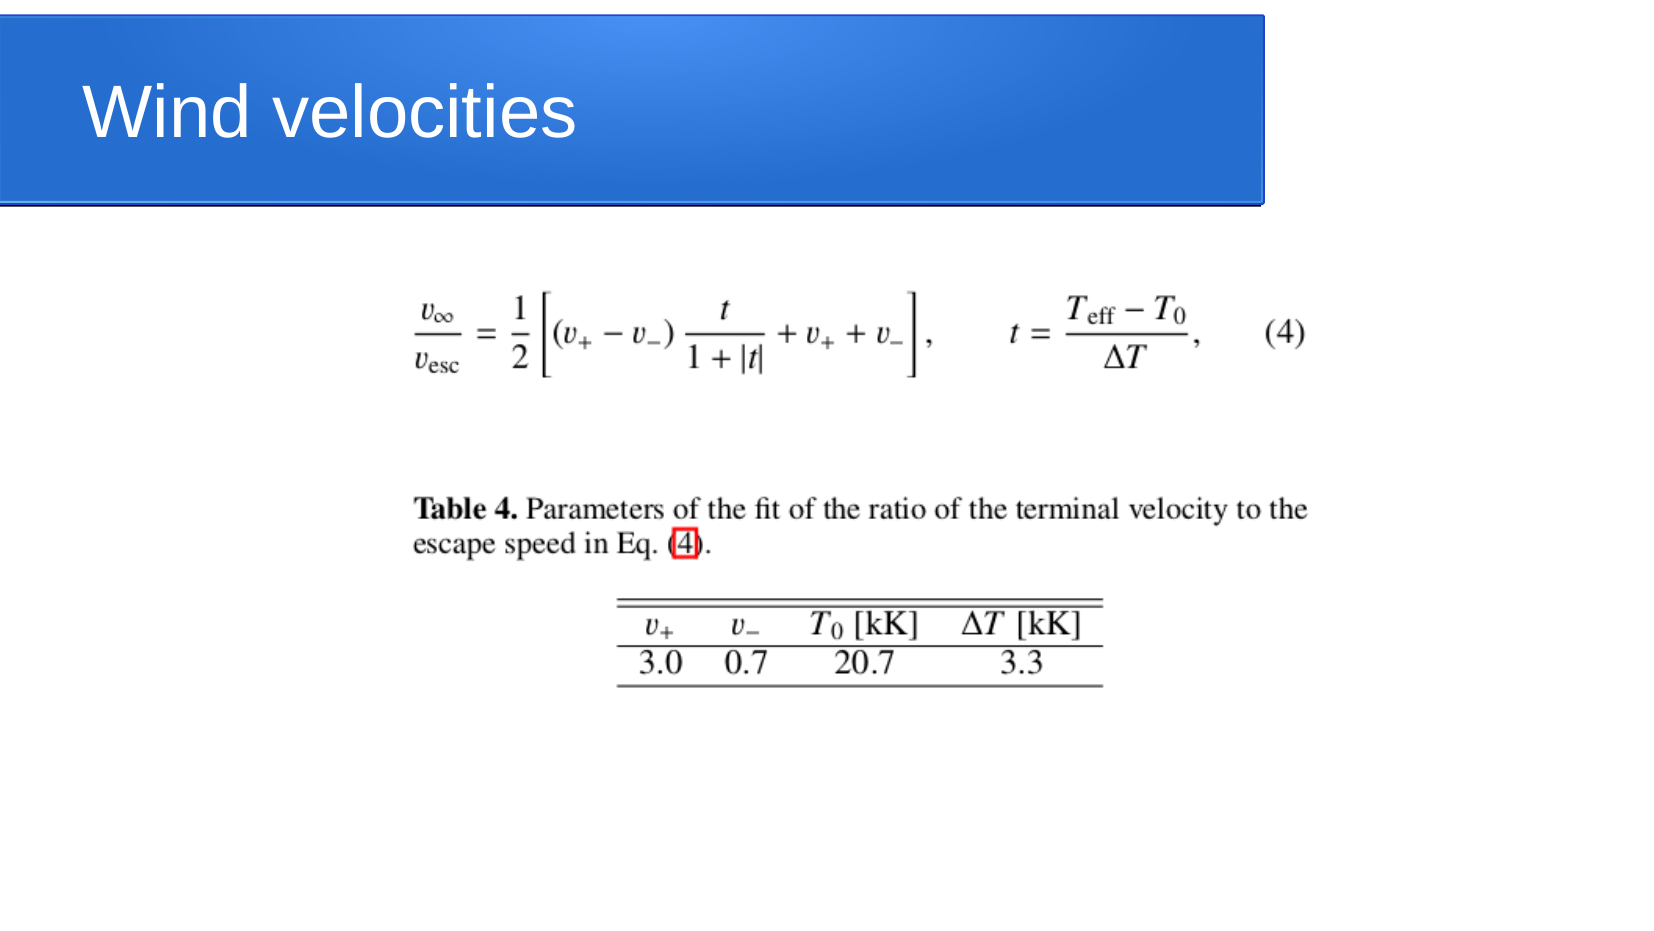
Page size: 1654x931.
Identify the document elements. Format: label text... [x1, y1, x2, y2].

picture [401, 483, 1321, 706]
title Wind velocities [82, 35, 1235, 189]
picture [399, 269, 1321, 403]
